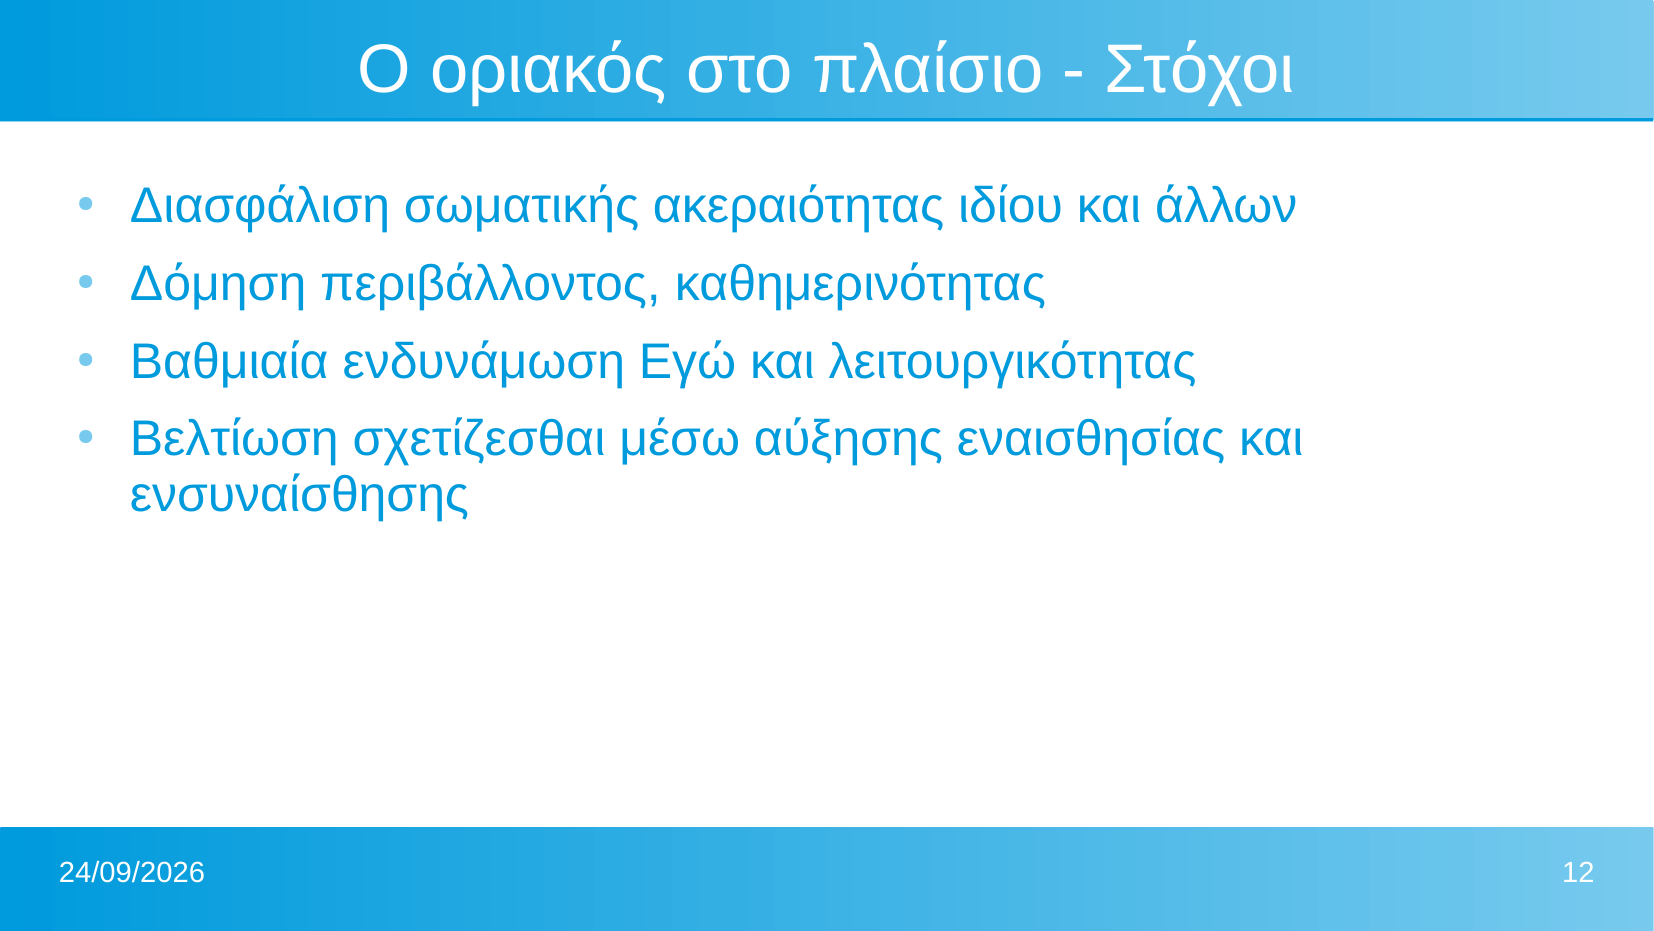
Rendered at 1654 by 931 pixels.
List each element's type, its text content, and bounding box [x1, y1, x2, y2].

title Ο οριακός στο πλαίσιο - Στόχοι [59, 29, 1595, 108]
list Διασφάλιση σωματικής ακεραιότητας ιδίου και άλλων Δόμηση περιβάλλοντος, καθημερινότητας Βαθμιαία ενδυνάμωση Εγώ και λειτουργικότητας Βελτίωση σχετίζεσθαι μέσω αύξησης εναισθησίας και ενσυναίσθησης [59, 177, 1595, 768]
